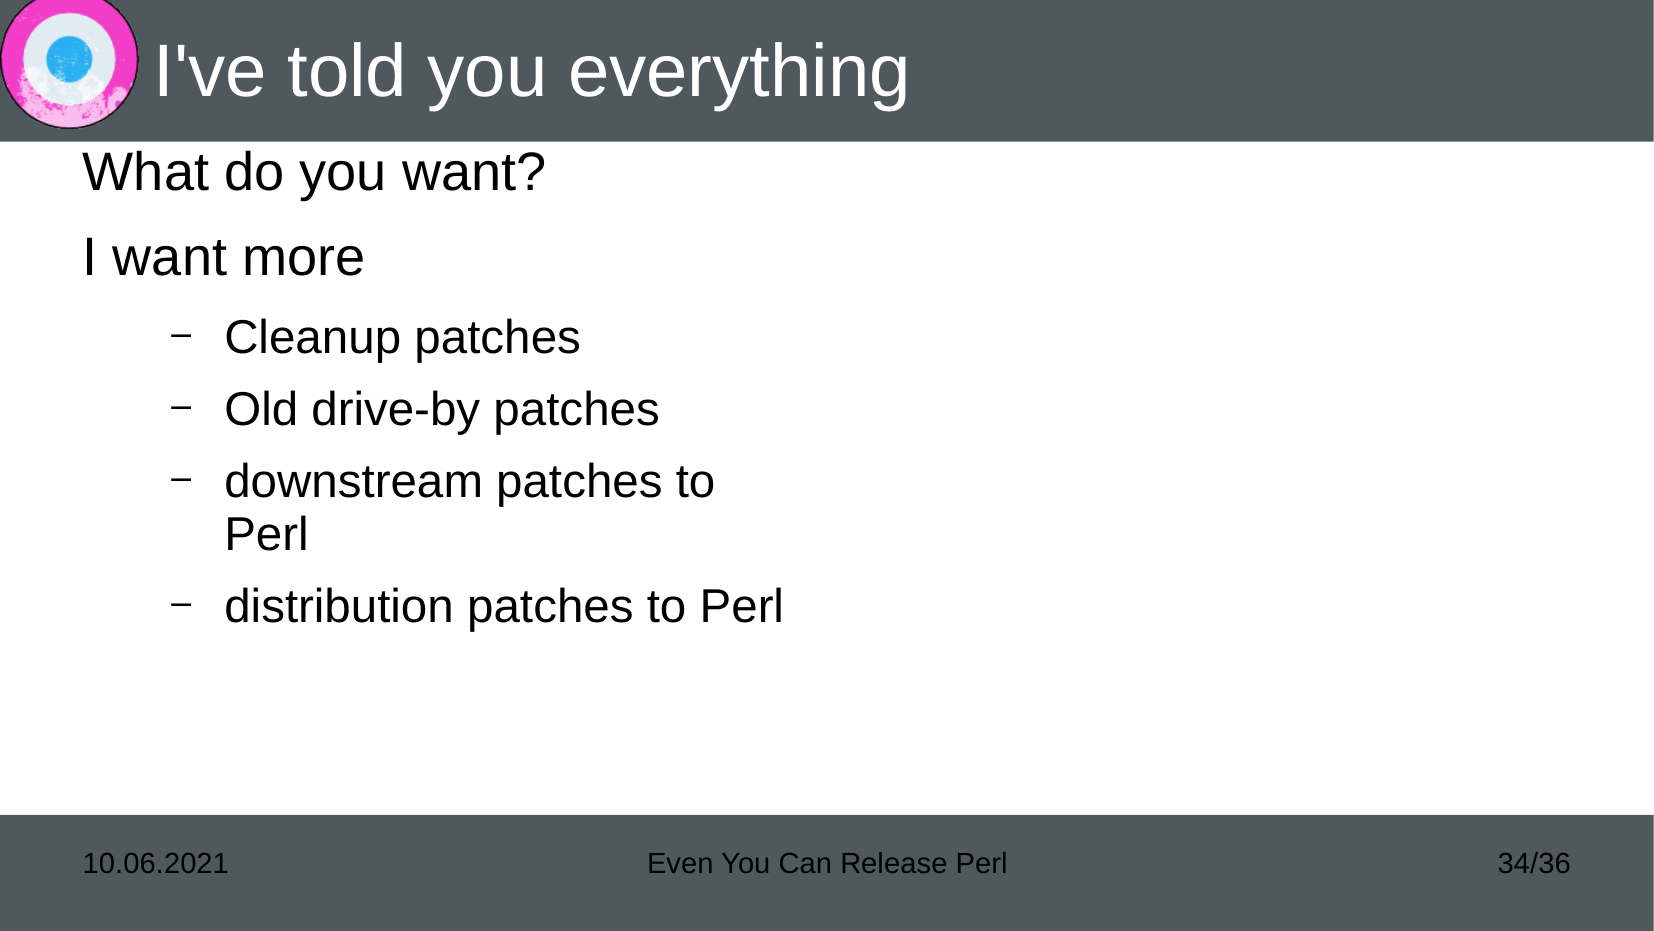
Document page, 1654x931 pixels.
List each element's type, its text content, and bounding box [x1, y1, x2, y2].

picture [0, 0, 228, 148]
list What do you want? I want more Cleanup patches Old drive-by patches downstream patches to Perl distribution patches to Perl [82, 141, 809, 815]
title I've told you everything [153, 5, 1654, 136]
